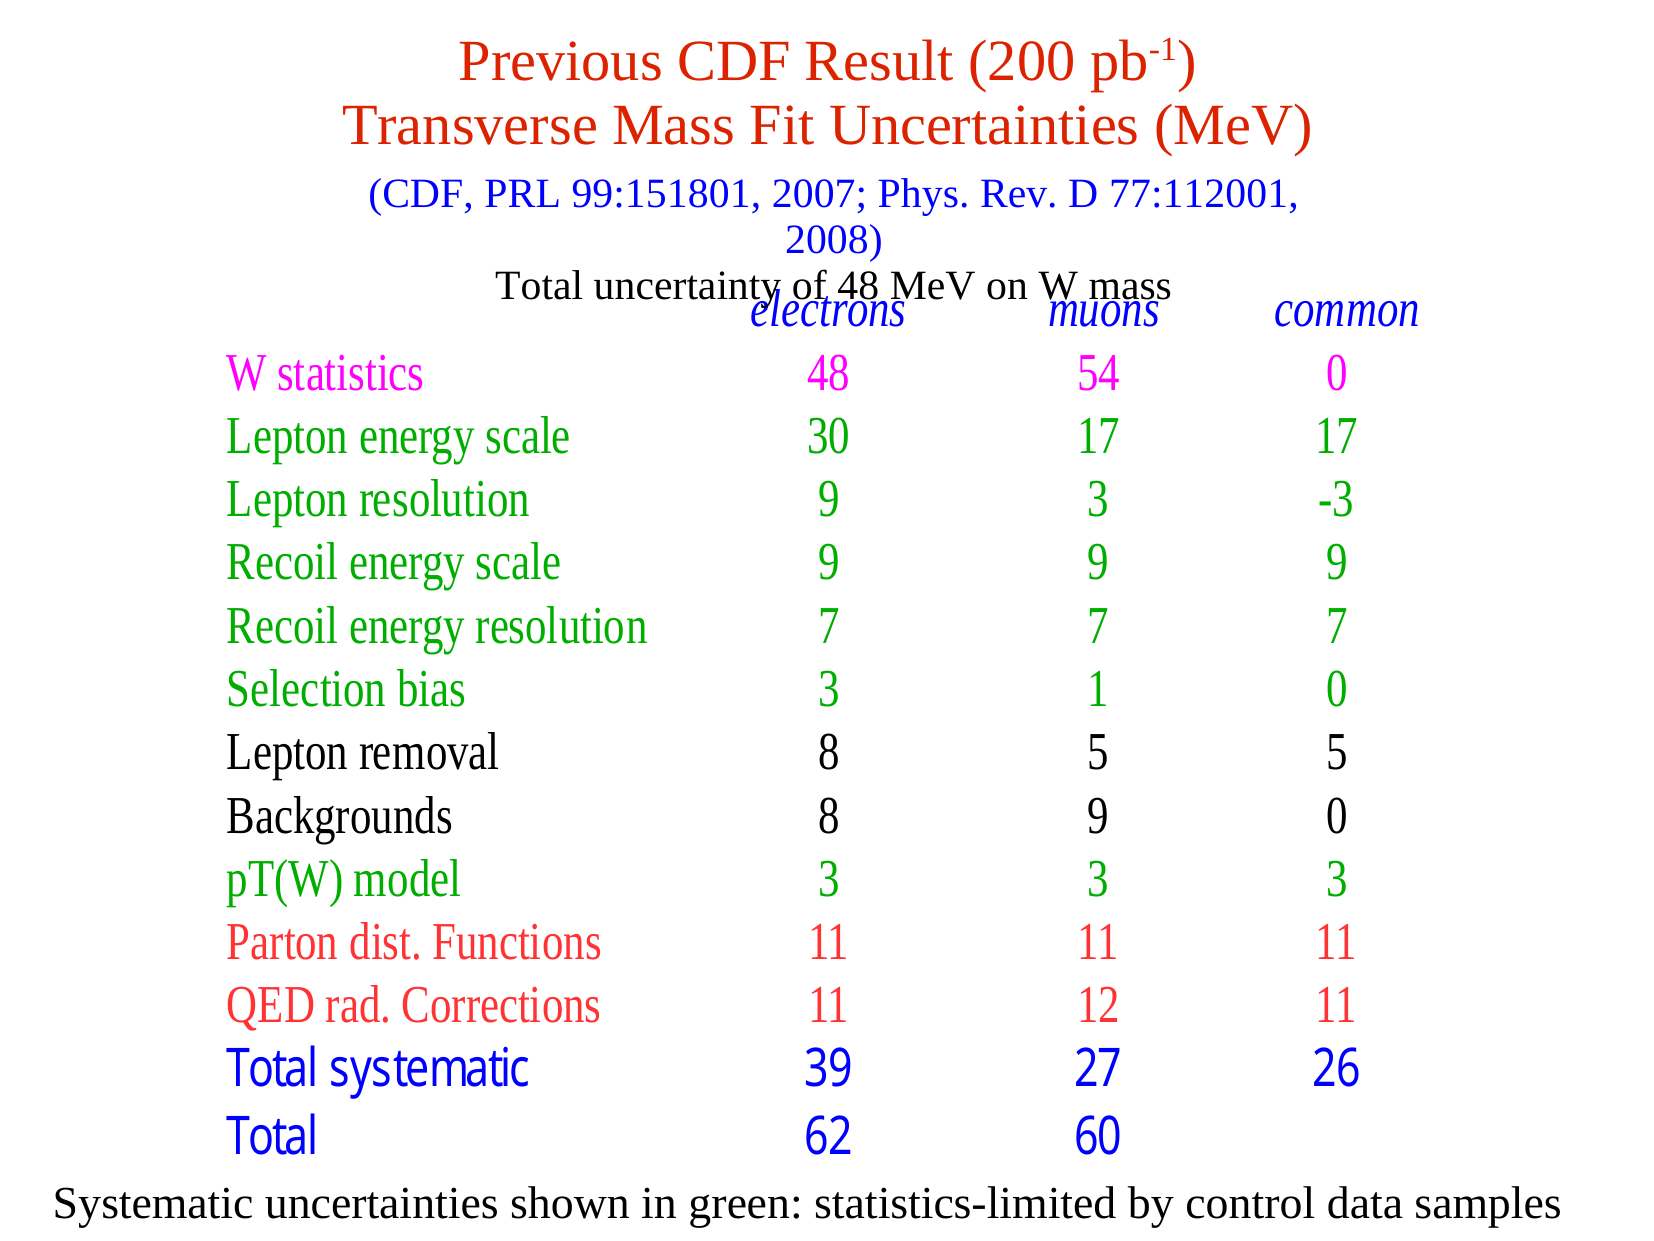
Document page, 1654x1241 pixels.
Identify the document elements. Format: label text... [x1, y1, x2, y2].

text_box Systematic uncertainties shown in green: statistics-limited by control data samples [52, 1177, 1581, 1234]
chart [1061, 277, 1071, 292]
chart [863, 285, 874, 298]
chart [225, 277, 1457, 1171]
chart [901, 277, 914, 292]
chart [841, 277, 850, 290]
title Previous CDF Result (200 pb-1) Transverse Mass Fit Uncertainties (MeV) [121, 7, 1534, 178]
text_box (CDF, PRL 99:151801, 2007; Phys. Rev. D 77:112001, 2008) Total uncertainty of 48 MeV on W mass [315, 169, 1353, 263]
chart [955, 277, 968, 292]
chart [1046, 277, 1057, 291]
chart [864, 277, 873, 284]
